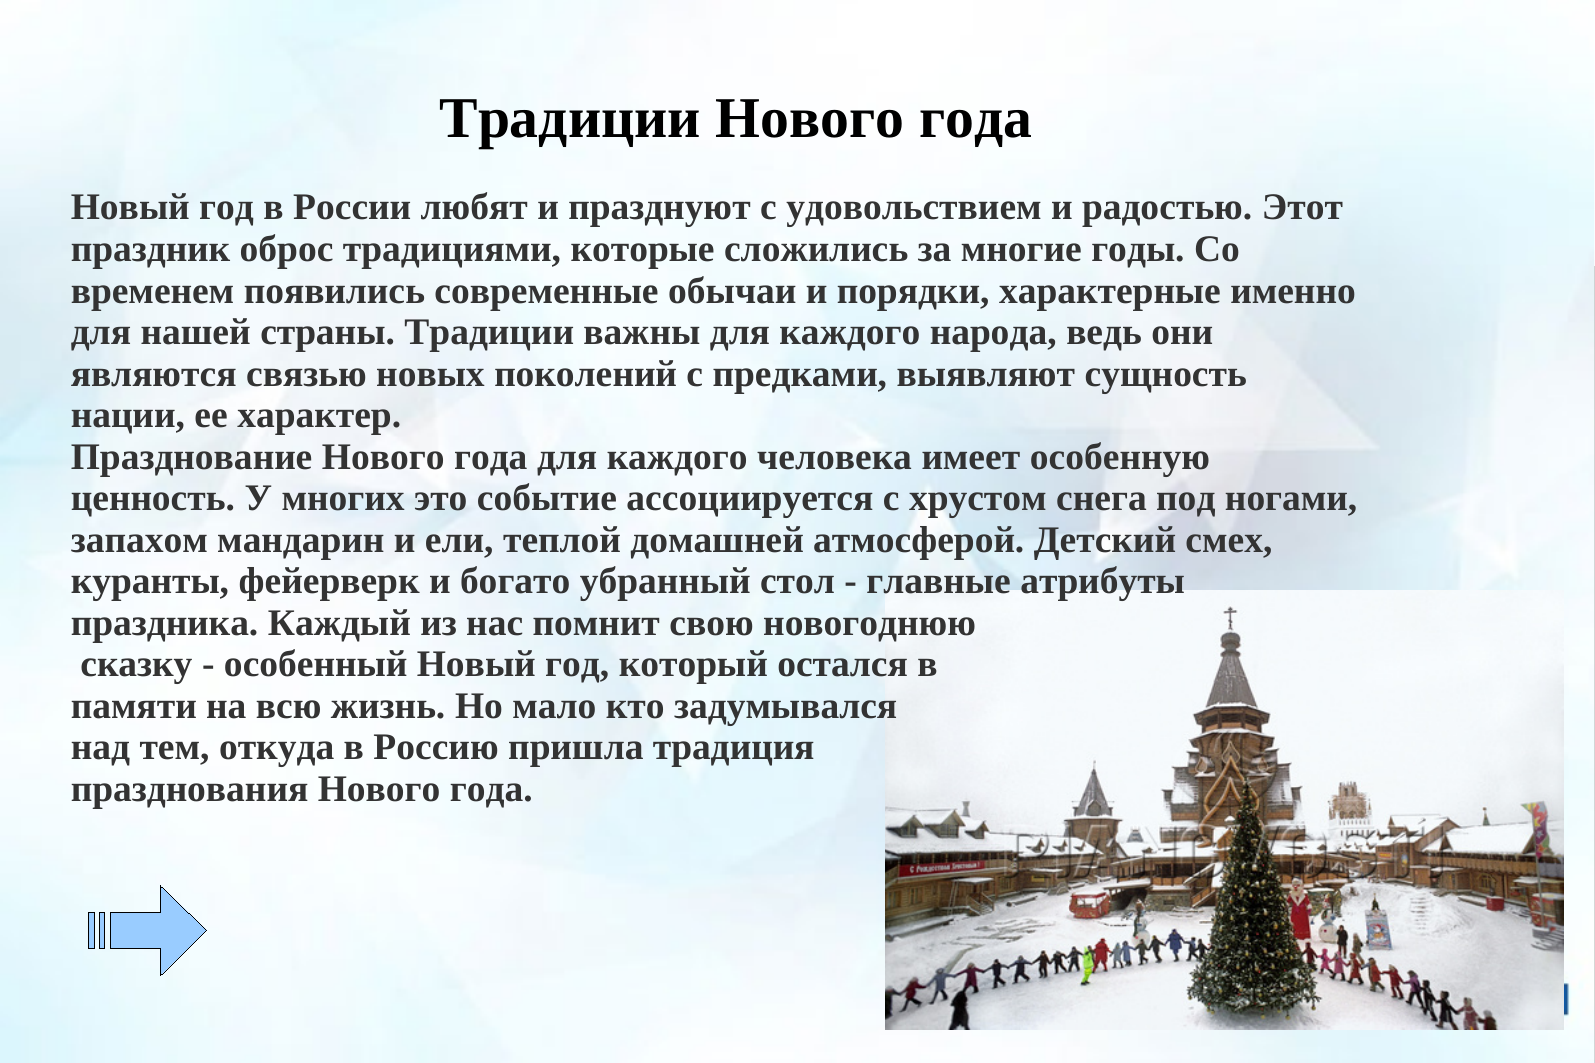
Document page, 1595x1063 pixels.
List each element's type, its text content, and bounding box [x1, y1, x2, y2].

text_box [110, 885, 207, 976]
list Новый год в России любят и празднуют с удовольствием и радостью. Этот праздник оброс традициями, которые сложились за многие годы. Со временем появились современные обычаи и порядки, характерные именно для нашей страны. Традиции важны для каждого народа, ведь они являются связью новых поколений с предками, выявляют сущность нации, ее характер. Празднование Нового года для каждого человека имеет особенную ценность. У многих это событие ассоциируется с хрустом снега под ногами, запахом мандарин и ели, теплой домашней атмосферой. Детский смех, куранты, фейерверк и богато убранный стол - главные атрибуты праздника. Каждый из нас помнит свою новогоднюю сказку - особенный Новый год, который остался в памяти на всю жизнь. Но мало кто задумывался над тем, откуда в Россию пришла традиция празднования Нового года. [0, 186, 1362, 857]
text_box [99, 912, 105, 949]
title Традиции Нового года [55, 29, 1418, 208]
text_box [88, 912, 95, 949]
picture [0, 0, 1595, 1063]
